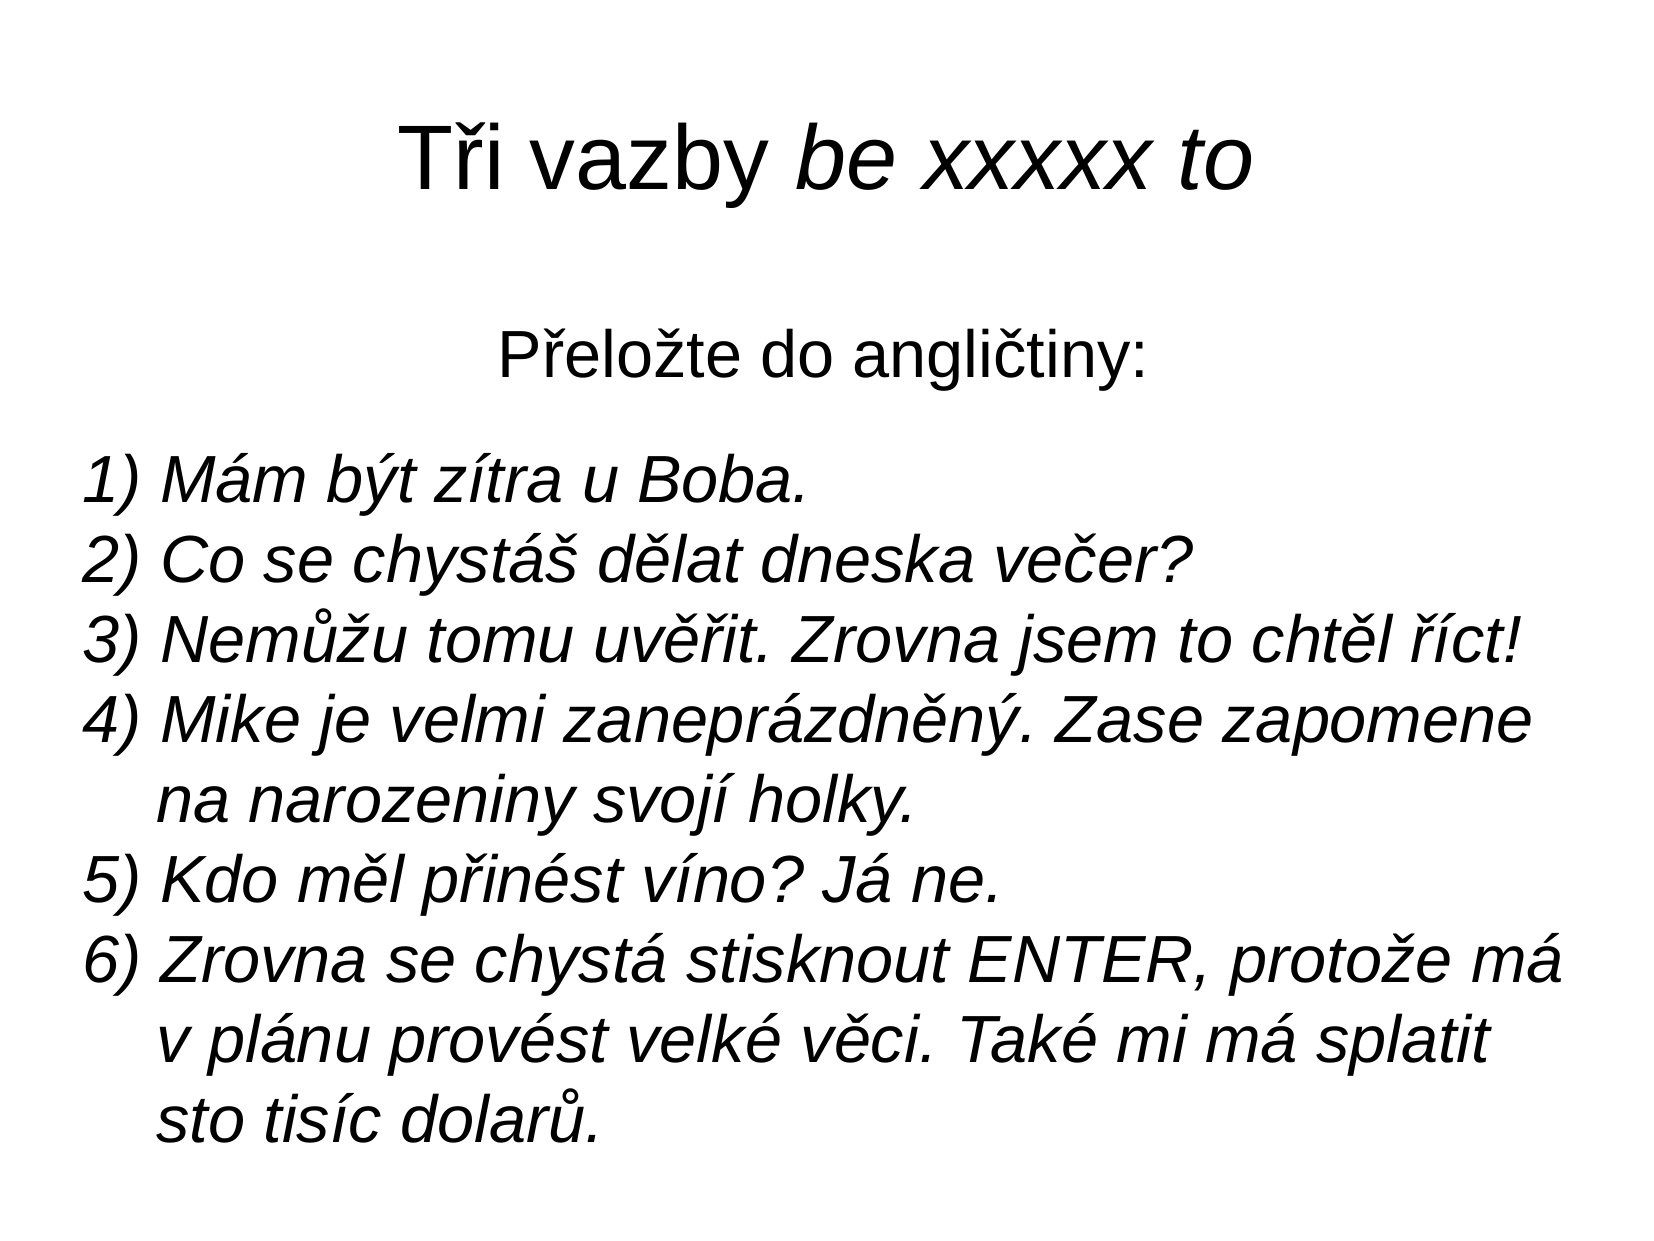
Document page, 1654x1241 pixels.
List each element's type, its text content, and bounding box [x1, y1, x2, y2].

text_box Tři vazby be xxxxx to [83, 49, 1570, 256]
text_box Přeložte do angličtiny: 1) Mám být zítra u Boba. 2) Co se chystáš dělat dneska večer? 3) Nemůžu tomu uvěřit. Zrovna jsem to chtěl říct! 4) Mike je velmi zaneprázdněný. Zase zapomene na narozeniny svojí holky. 5) Kdo měl přinést víno? Já ne. 6) Zrovna se chystá stisknout ENTER, protože má v plánu provést velké věci. Také mi má splatit sto tisíc dolarů. [83, 283, 1570, 1228]
